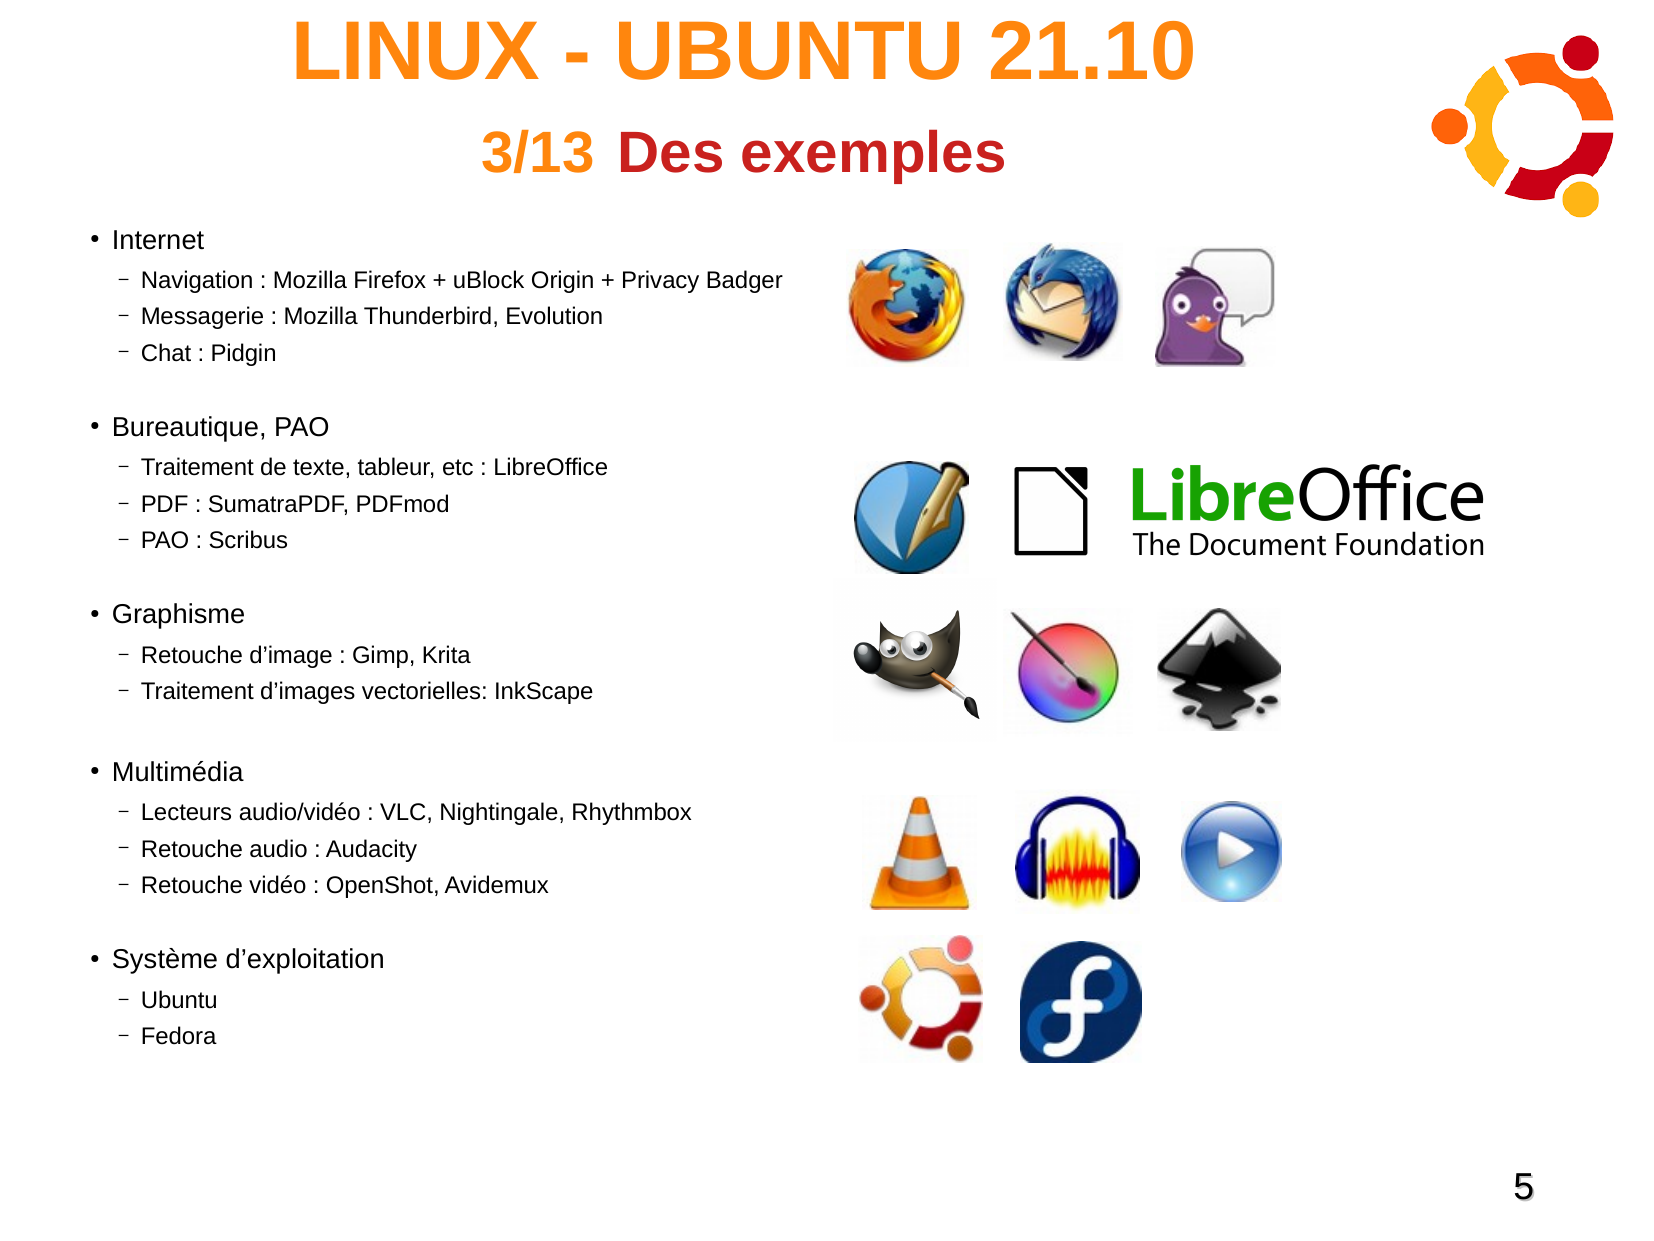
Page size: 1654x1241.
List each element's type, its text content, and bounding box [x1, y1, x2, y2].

picture [1003, 242, 1123, 361]
picture [1003, 608, 1133, 737]
picture [846, 249, 969, 367]
picture [833, 443, 1518, 742]
title LINUX - UBUNTU 21.10 3/13 Des exemples [0, 0, 1489, 201]
picture [1015, 789, 1140, 914]
text_box <numéro> [1417, 1158, 1630, 1229]
picture [1181, 801, 1282, 902]
picture [1157, 608, 1281, 731]
picture [1155, 246, 1276, 367]
list Internet Navigation : Mozilla Firefox + uBlock Origin + Privacy Badger Messagerie : Mozilla Thunderbird, Evolution Chat : Pidgin Bureautique, PAO Traitement de texte, tableur, etc : LibreOffice PDF : SumatraPDF, PDFmod PAO : Scribus Graphisme Retouche d’image : Gimp, Krita Traitement d’images vectorielles: InkScape Multimédia Lecteurs audio/vidéo : VLC, Nightingale, Rhythmbox Retouche audio : Audacity Retouche vidéo : OpenShot, Avidemux Système d’exploitation Ubuntu Fedora [82, 224, 1571, 1064]
picture [858, 935, 983, 1064]
picture [862, 795, 977, 910]
picture [1020, 941, 1142, 1063]
picture [854, 461, 969, 574]
picture [1423, 27, 1621, 225]
